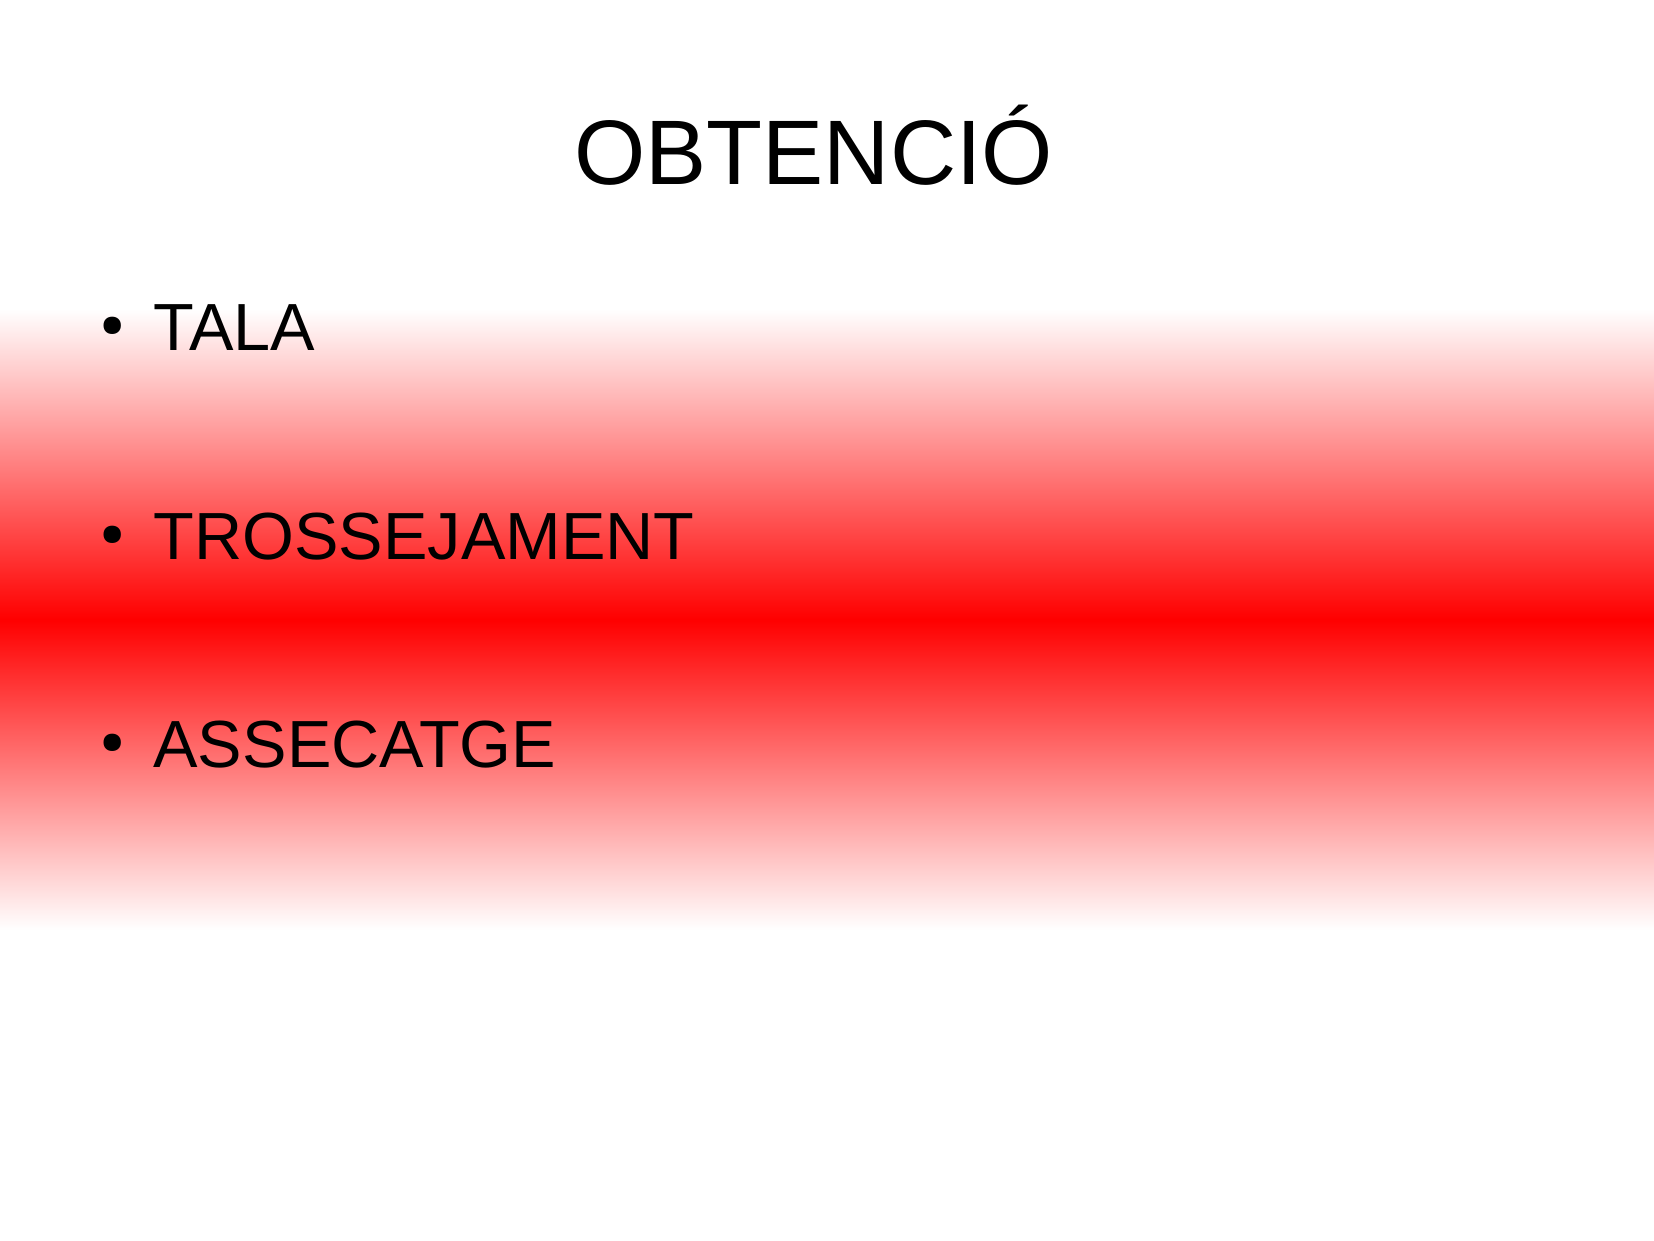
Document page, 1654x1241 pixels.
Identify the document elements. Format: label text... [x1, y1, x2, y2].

list TALA TROSSEJAMENT ASSECATGE [82, 290, 1571, 1109]
title OBTENCIÓ [82, 56, 1571, 250]
